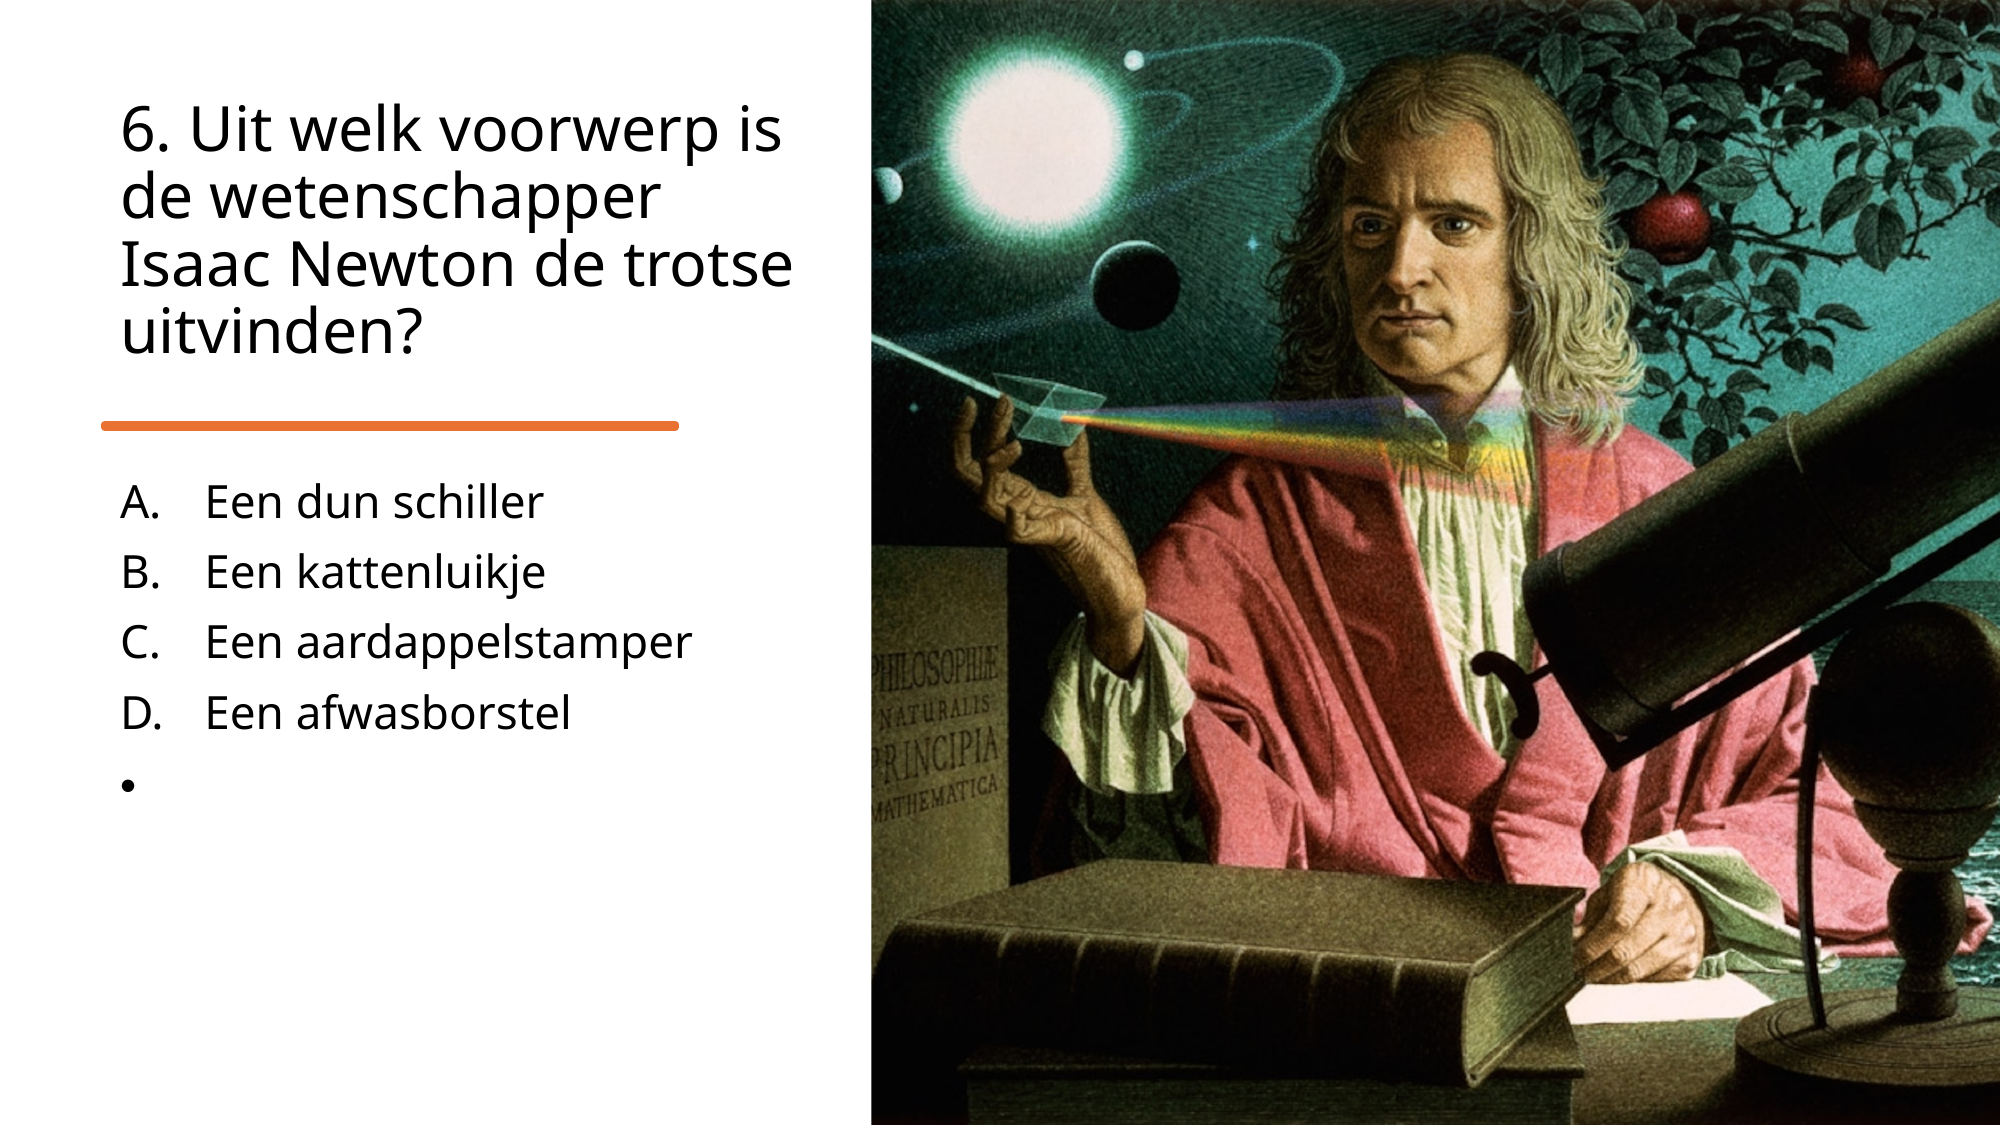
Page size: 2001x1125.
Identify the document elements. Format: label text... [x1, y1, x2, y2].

title 6. Uit welk voorwerp is de wetenschapper Isaac Newton de trotse uitvinden? [105, 53, 822, 375]
text_box [0, 0, 871, 1125]
list Een dun schiller Een kattenluikje Een aardappelstamper Een afwasborstel [105, 471, 802, 1016]
picture [871, 0, 2000, 1125]
